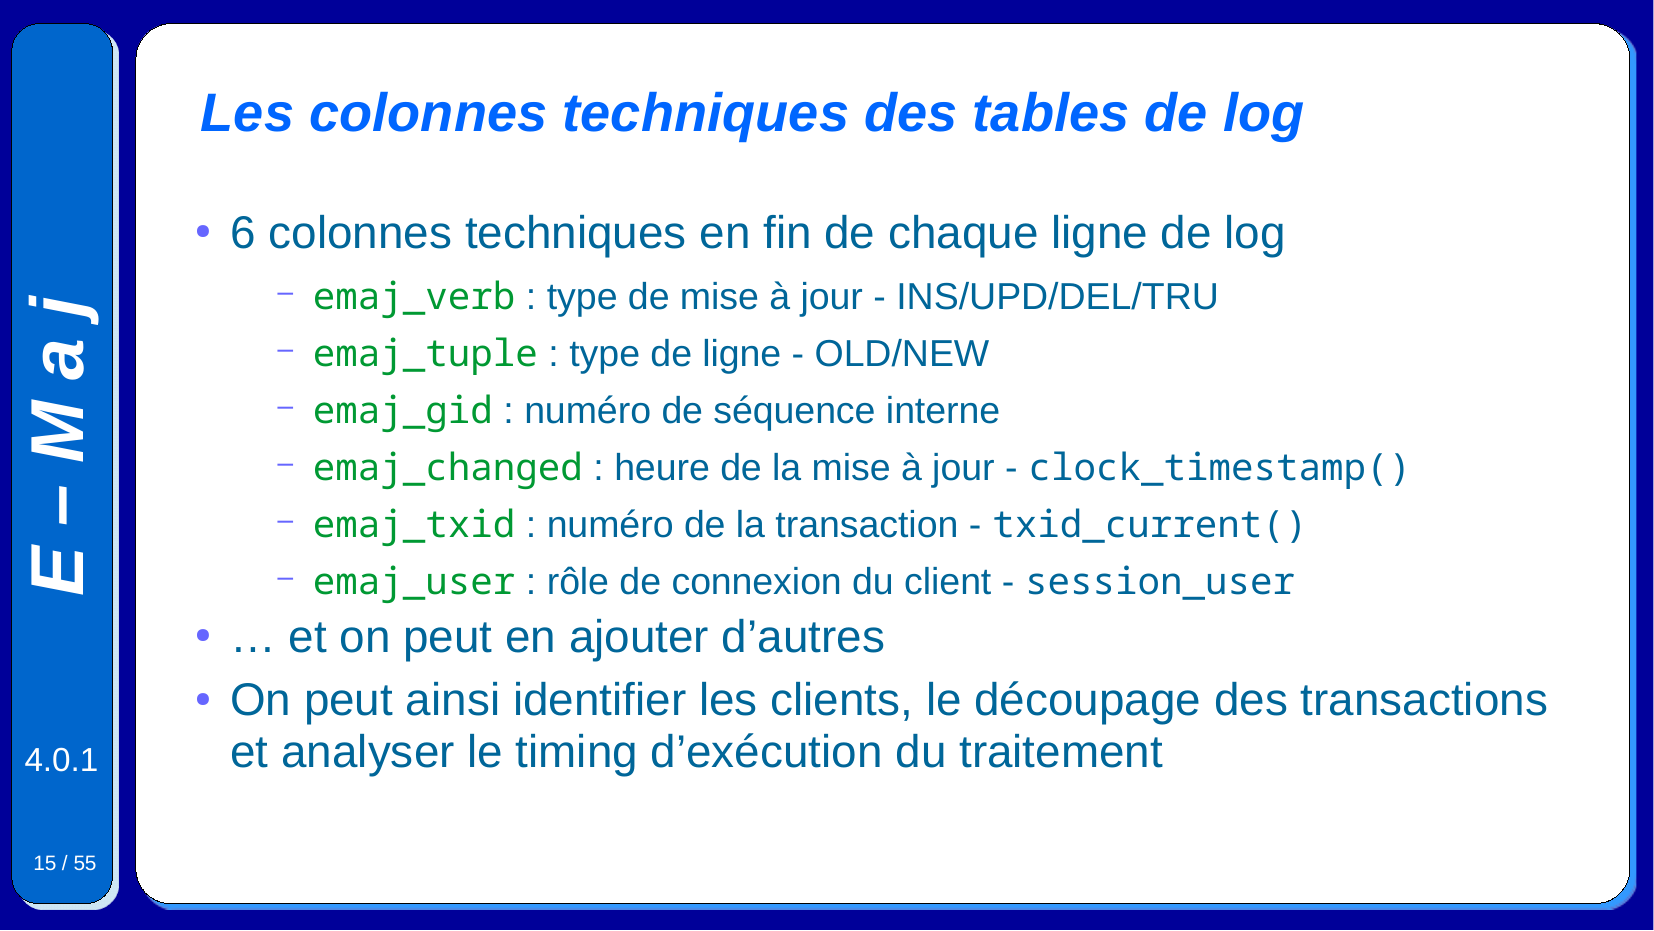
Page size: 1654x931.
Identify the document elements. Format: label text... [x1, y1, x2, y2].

list 6 colonnes techniques en fin de chaque ligne de log emaj_verb : type de mise à jour - INS/UPD/DEL/TRU emaj_tuple : type de ligne - OLD/NEW emaj_gid : numéro de séquence interne emaj_changed : heure de la mise à jour - clock_timestamp() emaj_txid : numéro de la transaction - txid_current() emaj_user : rôle de connexion du client - session_user … et on peut en ajouter d’autres On peut ainsi identifier les clients, le découpage des transactions et analyser le timing d’exécution du traitement [177, 206, 1587, 846]
title Les colonnes techniques des tables de log [200, 34, 1575, 191]
